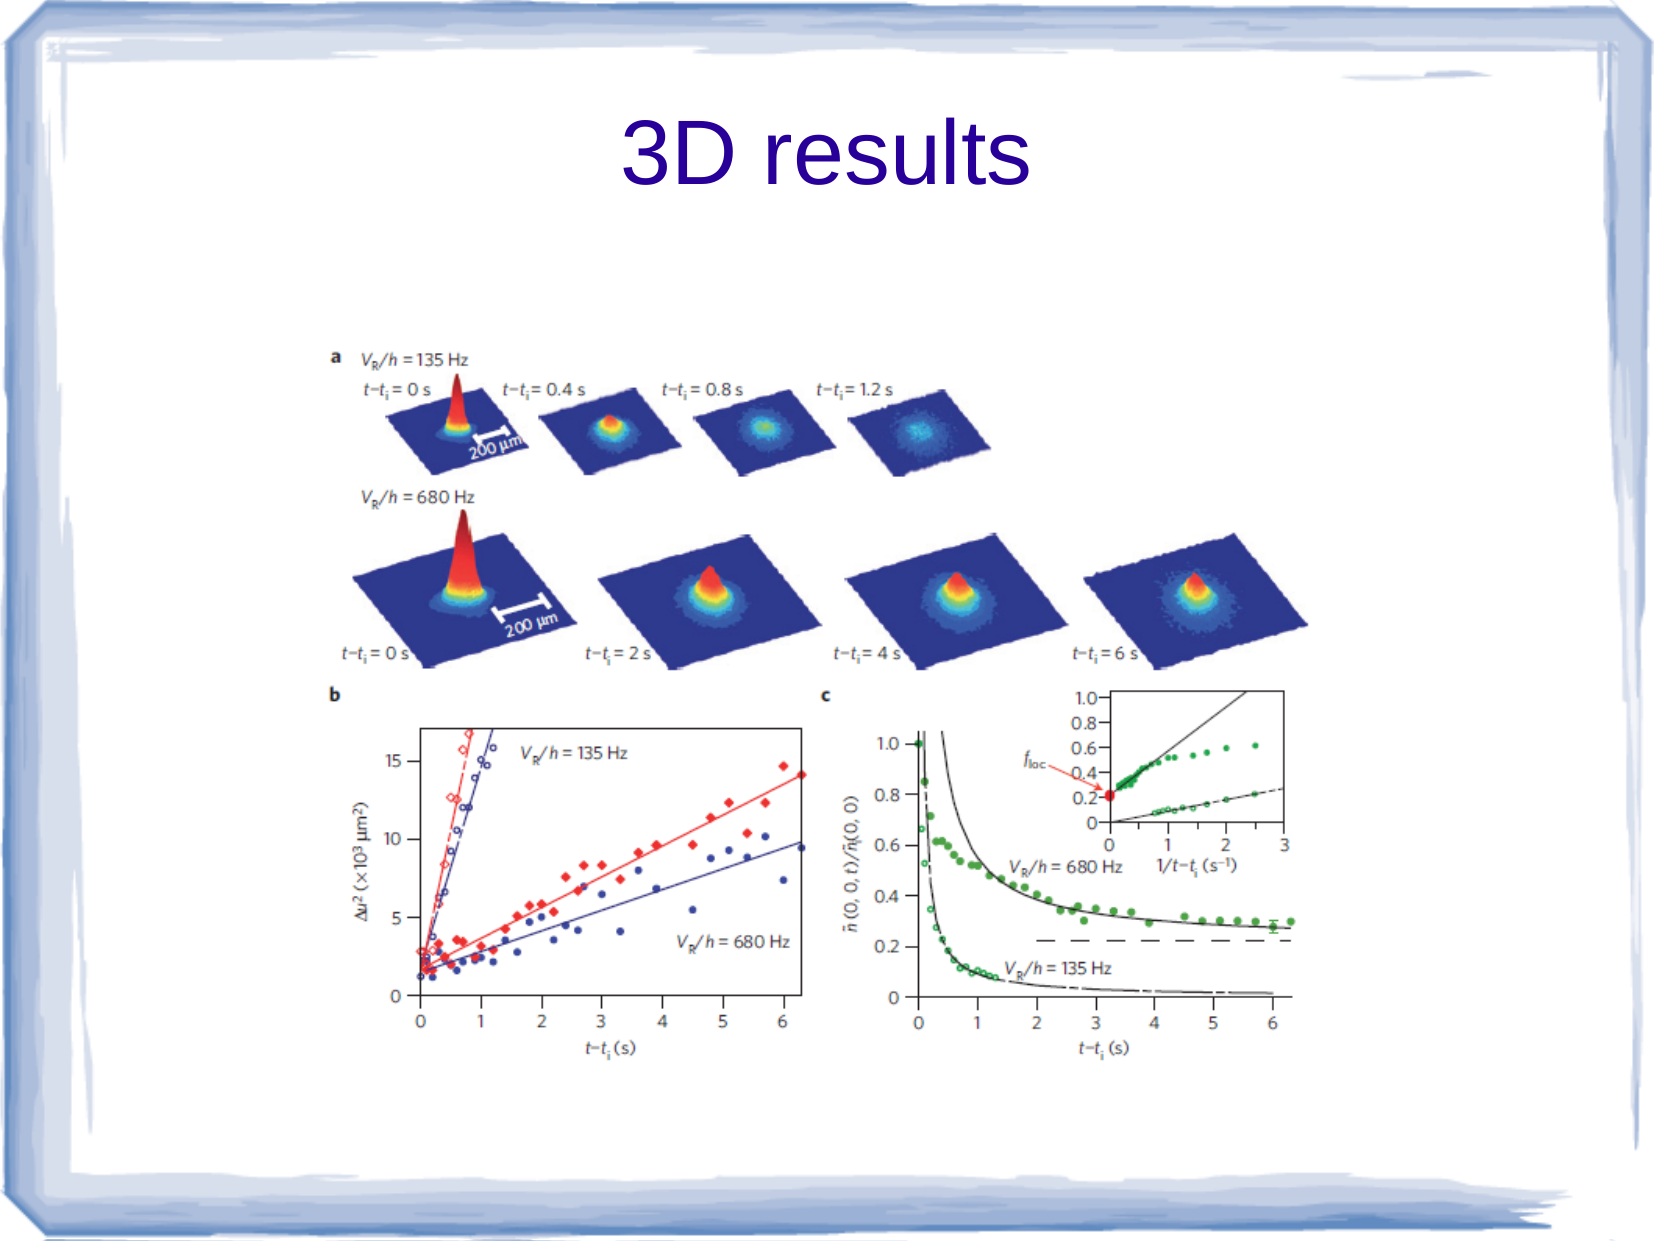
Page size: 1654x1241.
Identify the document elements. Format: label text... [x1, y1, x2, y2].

title 3D results [82, 56, 1571, 250]
picture [0, 0, 1654, 1241]
